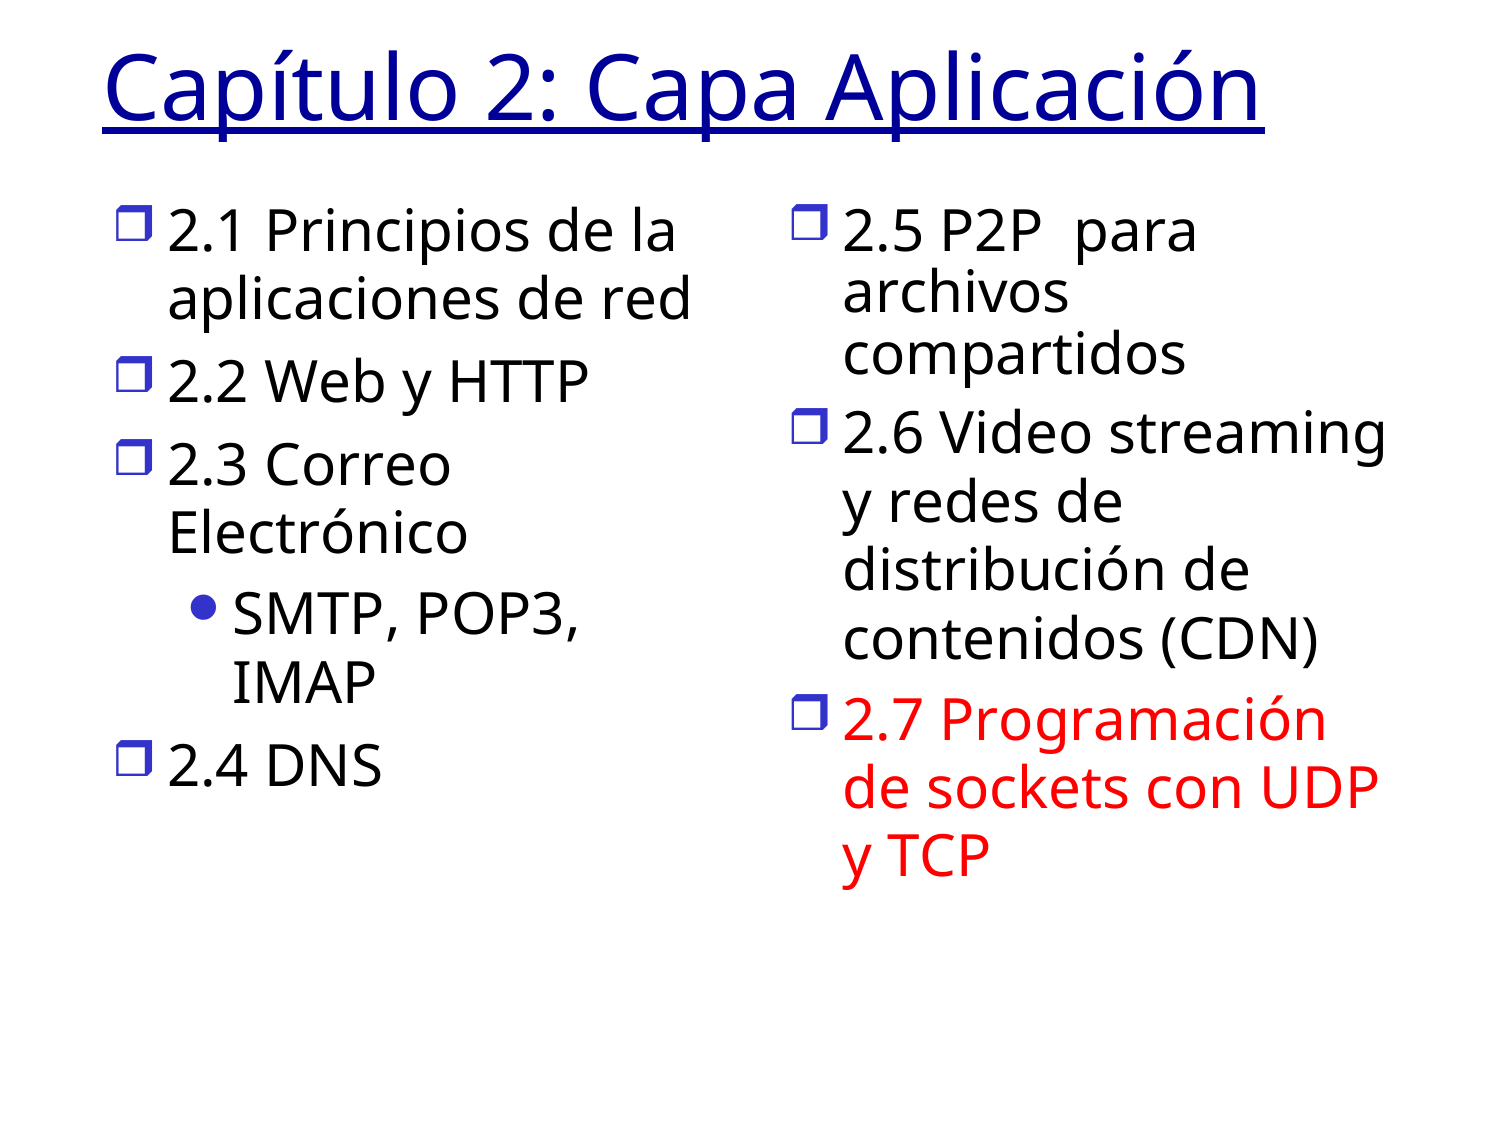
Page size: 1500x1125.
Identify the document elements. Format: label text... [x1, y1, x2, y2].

title Capítulo 2: Capa Aplicación [87, 23, 1426, 150]
list 2.1 Principios de la aplicaciones de red 2.2 Web y HTTP 2.3 Correo Electrónico SMTP, POP3, IMAP 2.4 DNS [97, 187, 750, 1066]
list 2.5 P2P para archivos compartidos 2.6 Video streaming y redes de distribución de contenidos (CDN) 2.7 Programación de sockets con UDP y TCP [772, 187, 1426, 1066]
